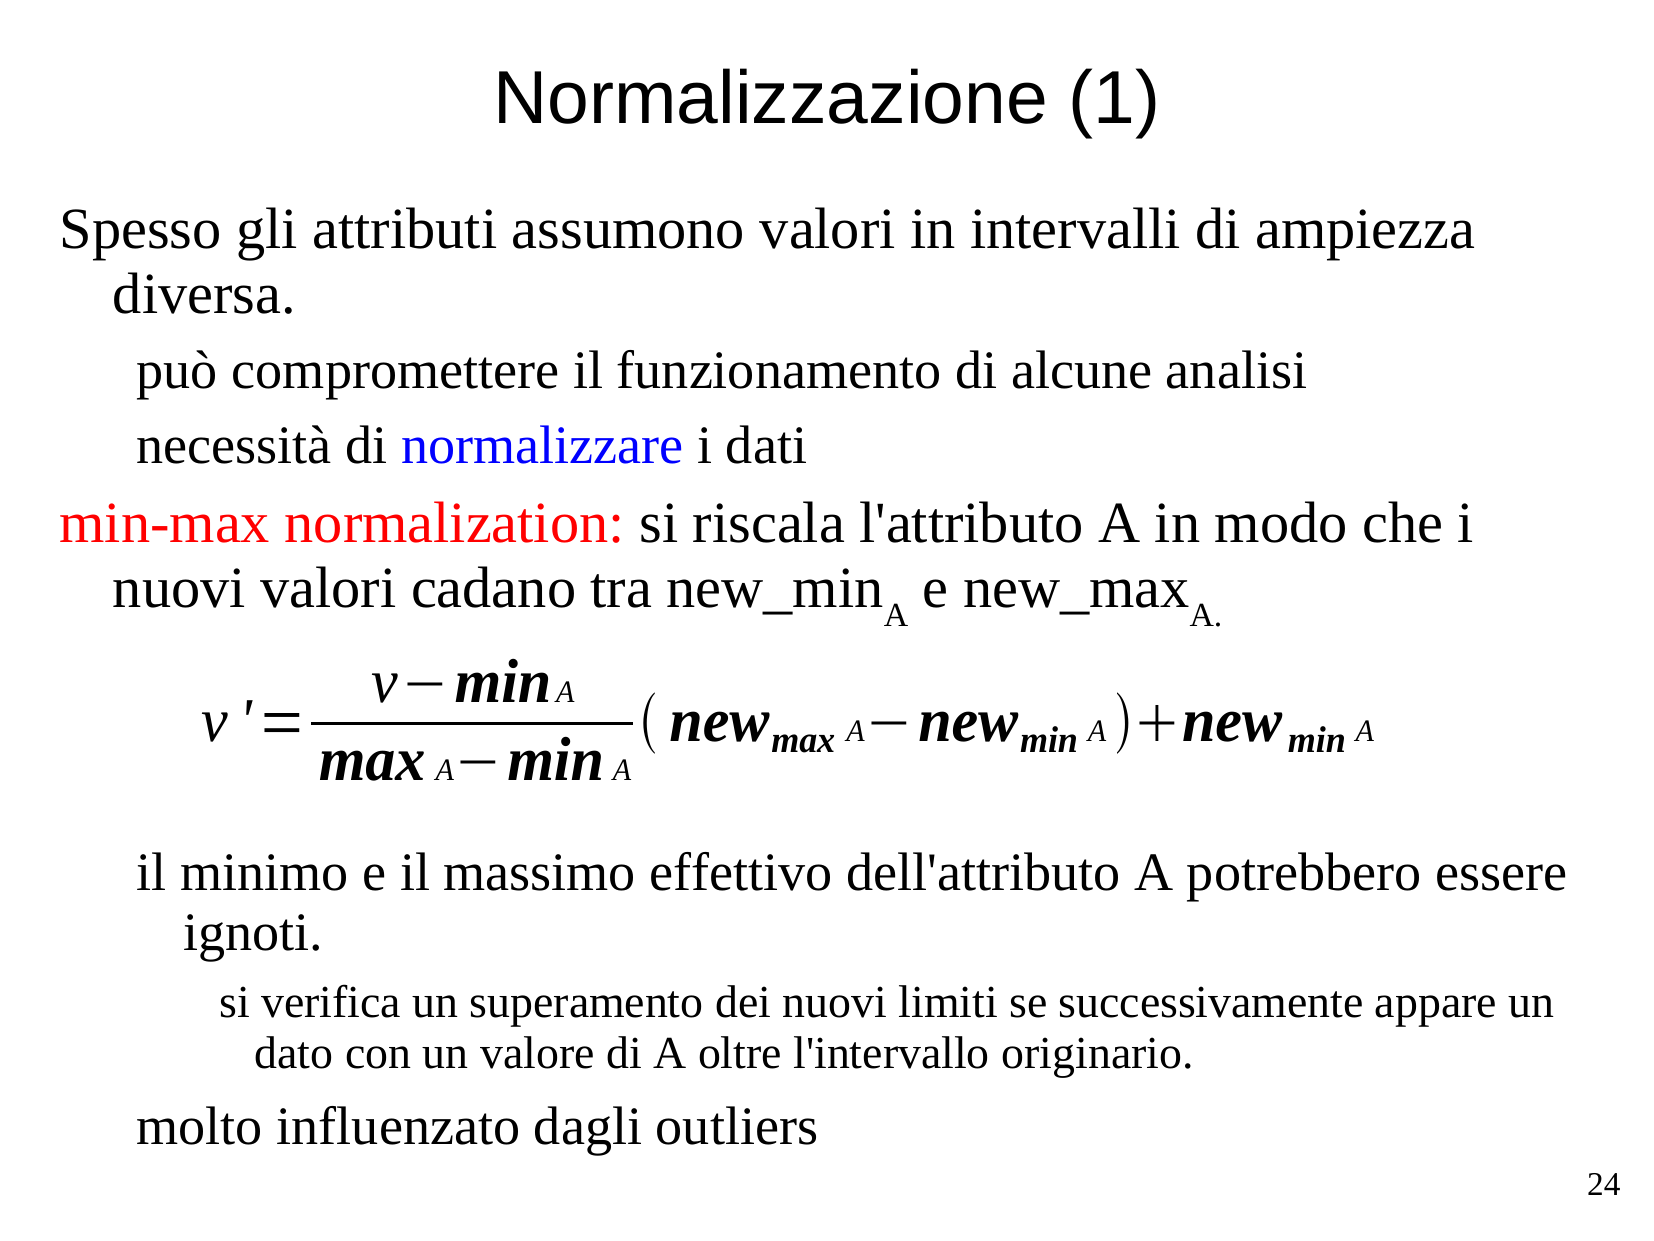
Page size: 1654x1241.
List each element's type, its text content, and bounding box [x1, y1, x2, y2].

list Spesso gli attributi assumono valori in intervalli di ampiezza diversa. può compromettere il funzionamento di alcune analisi necessità di normalizzare i dati min-max normalization: si riscala l'attributo A in modo che i nuovi valori cadano tra new_minA e new_maxA. il minimo e il massimo effettivo dell'attributo A potrebbero essere ignoti. si verifica un superamento dei nuovi limiti se successivamente appare un dato con un valore di A oltre l'intervallo originario. molto influenzato dagli outliers [42, 196, 1612, 1187]
title Normalizzazione (1) [37, 30, 1617, 166]
chart [186, 647, 1393, 796]
